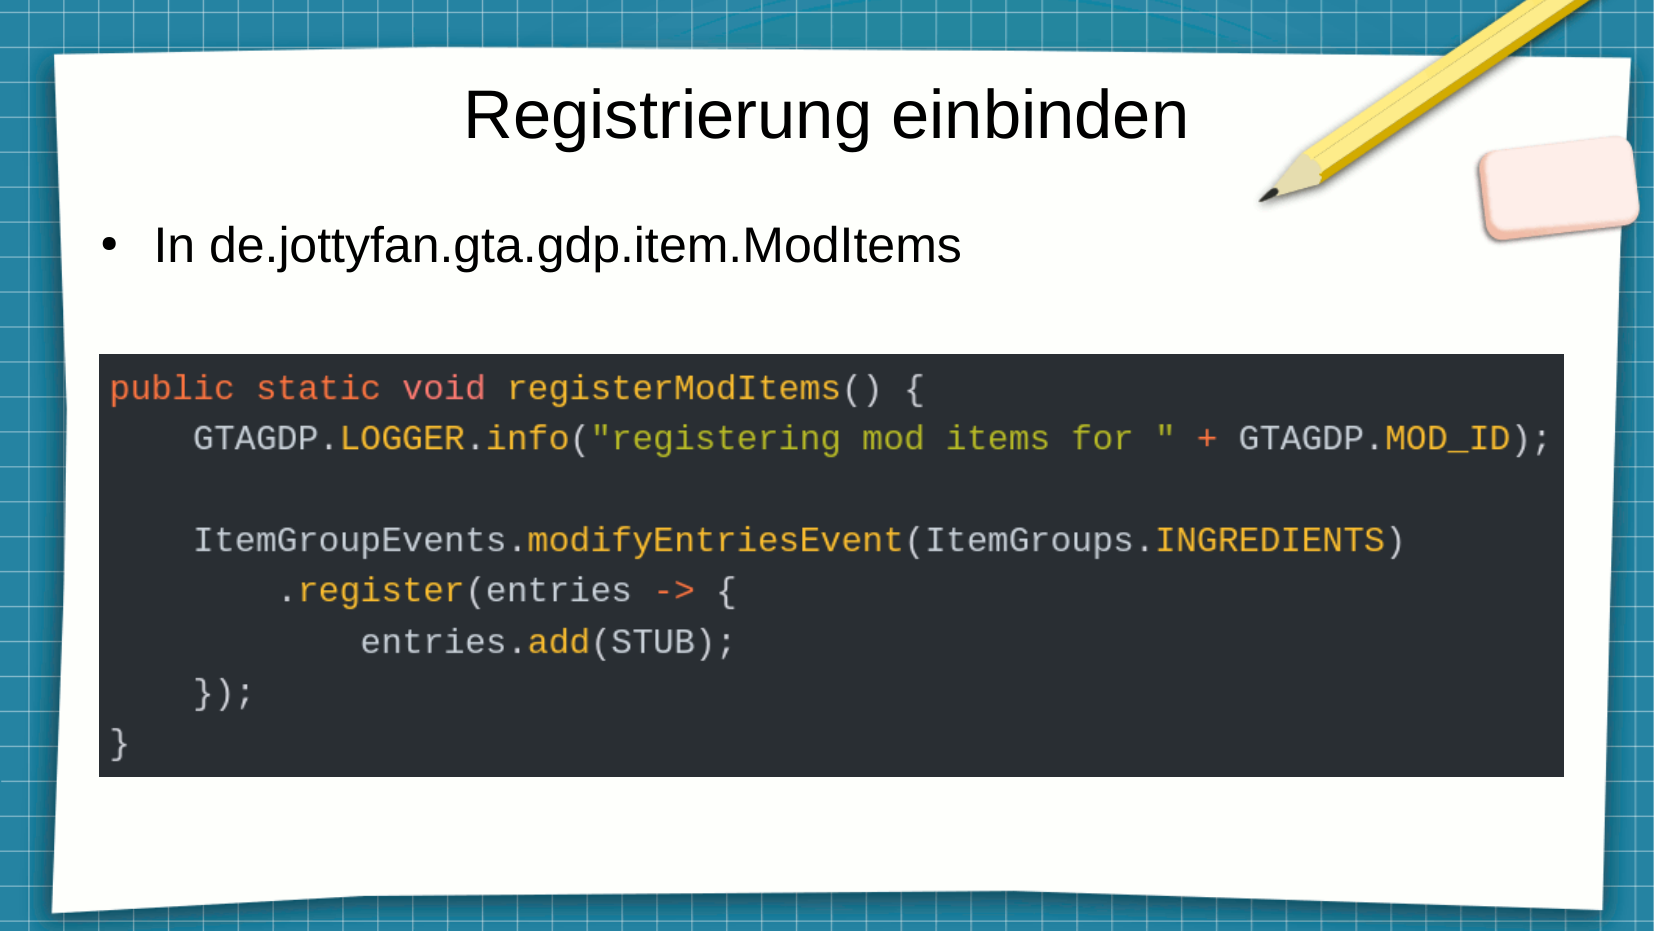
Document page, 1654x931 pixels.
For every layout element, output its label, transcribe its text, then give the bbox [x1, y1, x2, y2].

list In de.jottyfan.gta.gdp.item.ModItems [82, 217, 1571, 758]
picture [0, 0, 1654, 931]
title Registrierung einbinden [82, 37, 1571, 193]
